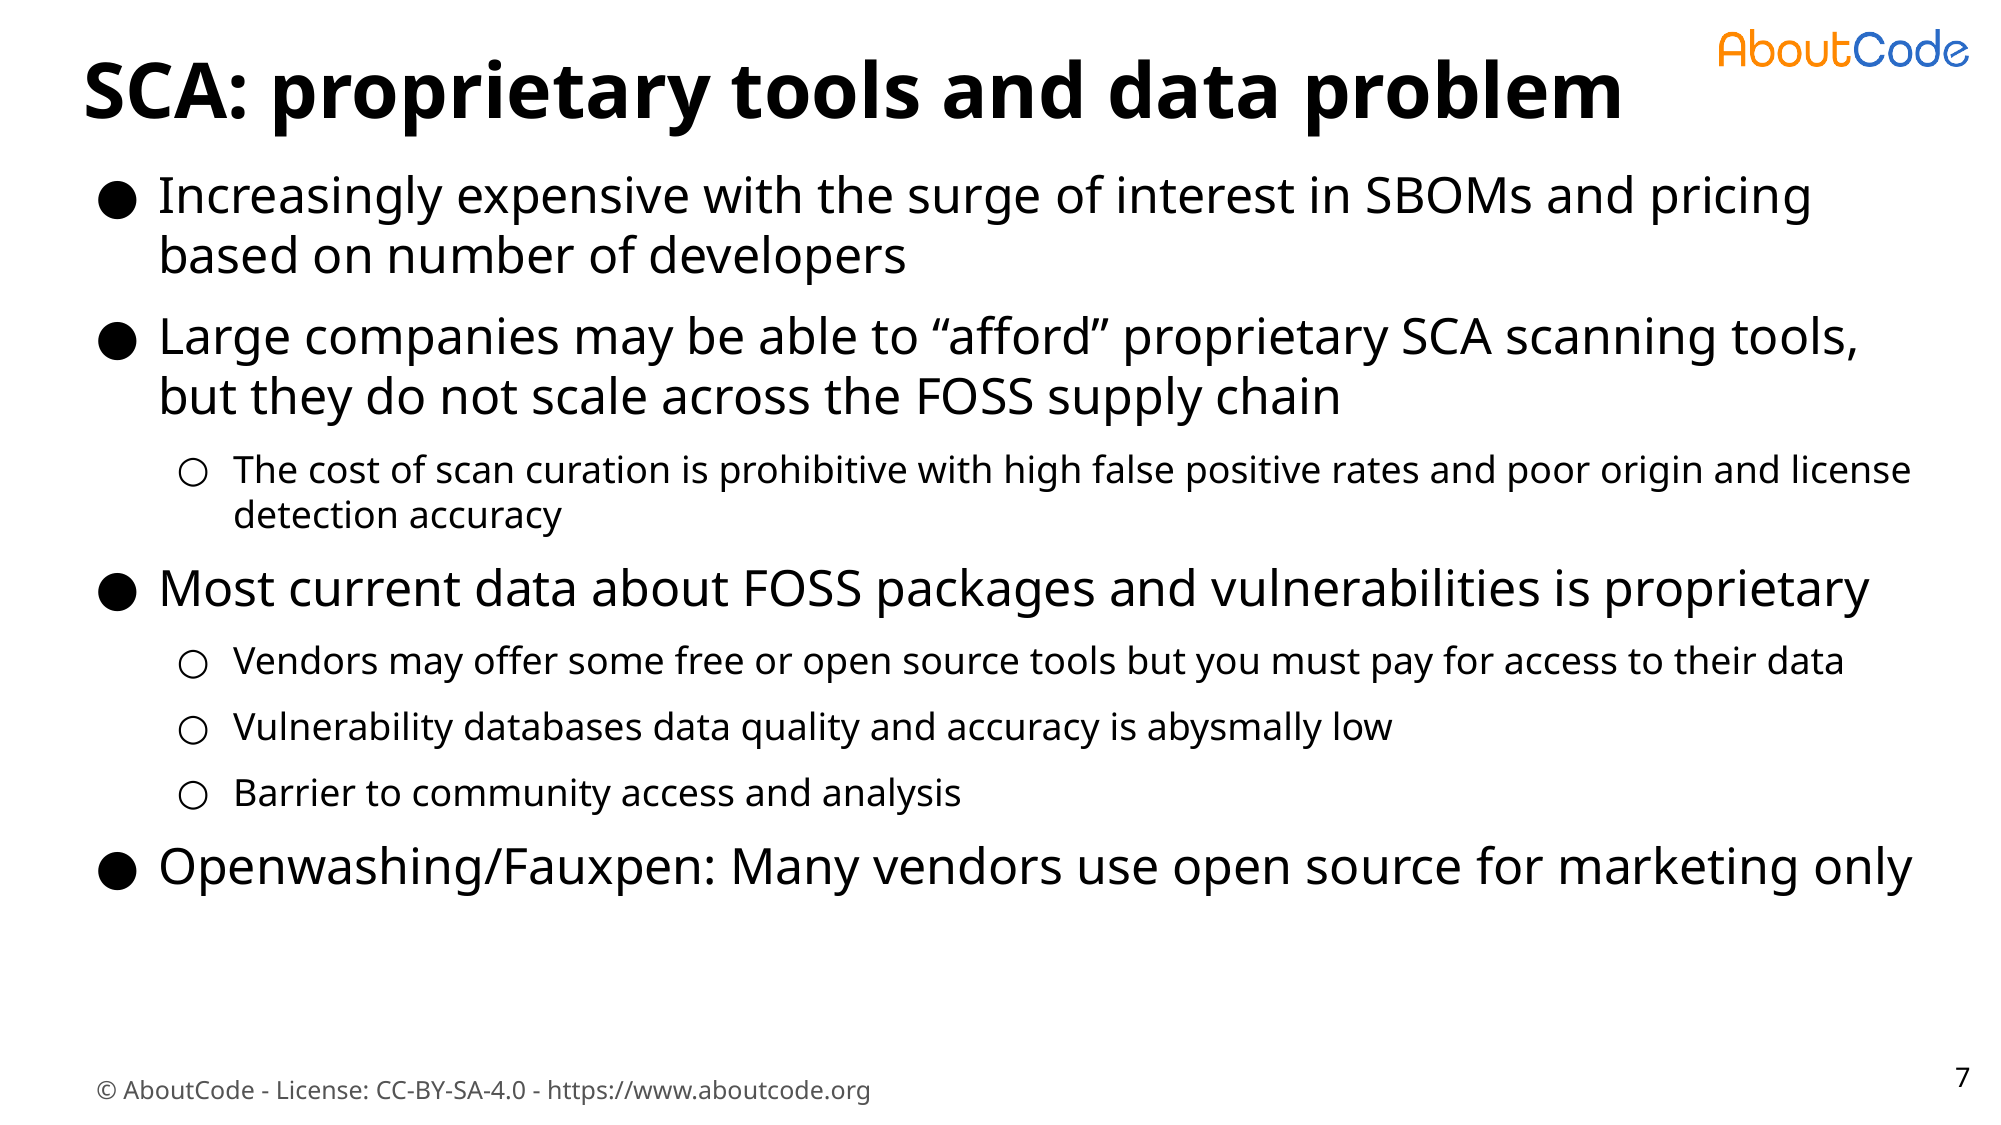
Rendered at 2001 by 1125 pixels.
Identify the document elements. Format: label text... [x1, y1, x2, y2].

picture [1932, 29, 1969, 67]
list Increasingly expensive with the surge of interest in SBOMs and pricing based on number of developers Large companies may be able to “afford” proprietary SCA scanning tools, but they do not scale across the FOSS supply chain The cost of scan curation is prohibitive with high false positive rates and poor origin and license detection accuracy Most current data about FOSS packages and vulnerabilities is proprietary Vendors may offer some free or open source tools but you must pay for access to their data Vulnerability databases data quality and accuracy is abysmally low Barrier to community access and analysis Openwashing/Fauxpen: Many vendors use open source for marketing only [68, 148, 1932, 1045]
slide_number <number> [1865, 1044, 1986, 1125]
title SCA: proprietary tools and data problem [68, 23, 1932, 148]
